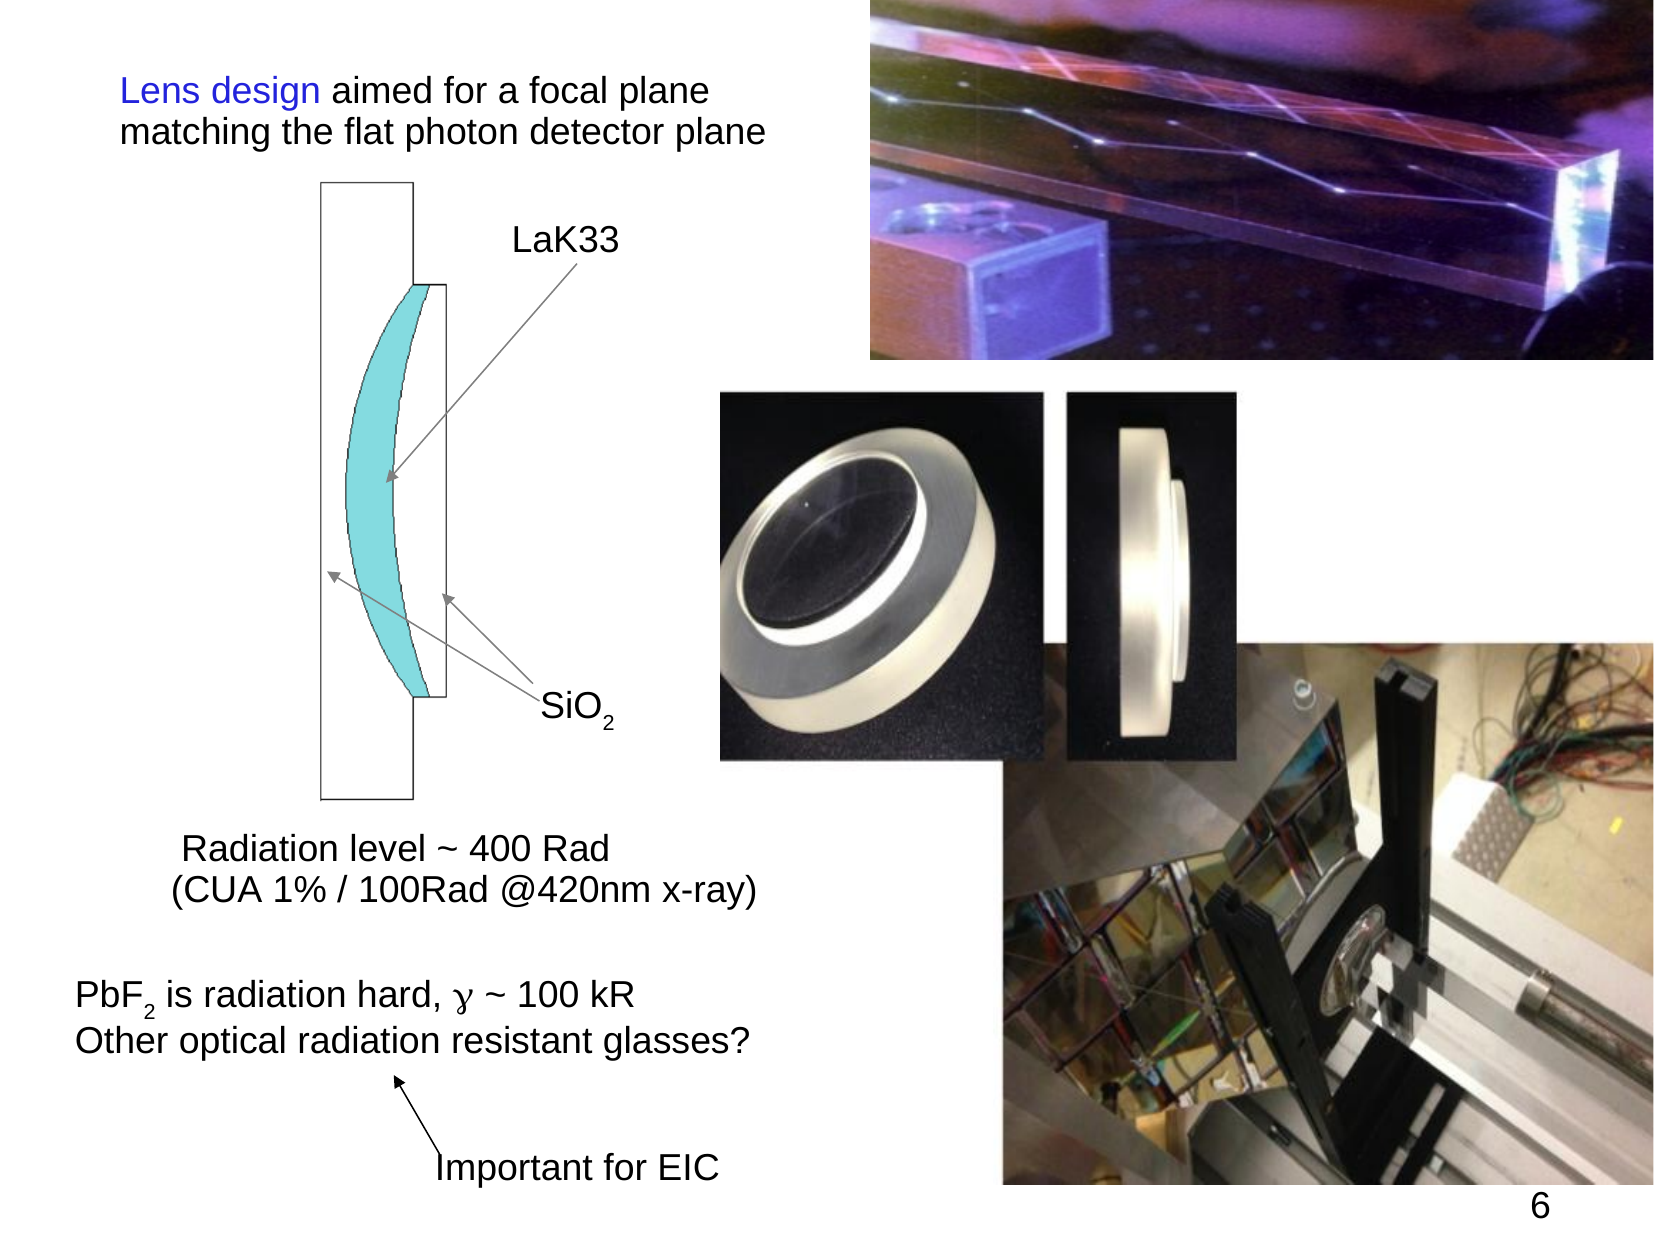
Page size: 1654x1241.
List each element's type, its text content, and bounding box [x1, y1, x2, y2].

text_box Radiation level ~ 400 Rad (CUA 1% / 100Rad @420nm x-ray) [30, 817, 571, 946]
text_box PbF2 is radiation hard,  ~ 100 kR Other optical radiation resistant glasses? [59, 959, 777, 1076]
text_box Important for EIC [420, 1140, 841, 1241]
text_box SiO2 [525, 671, 630, 741]
text_box Lens design aimed for a focal plane matching the flat photon detector plane [104, 59, 782, 159]
text_box LaK33 [496, 209, 635, 266]
picture [0, 0, 1654, 1185]
